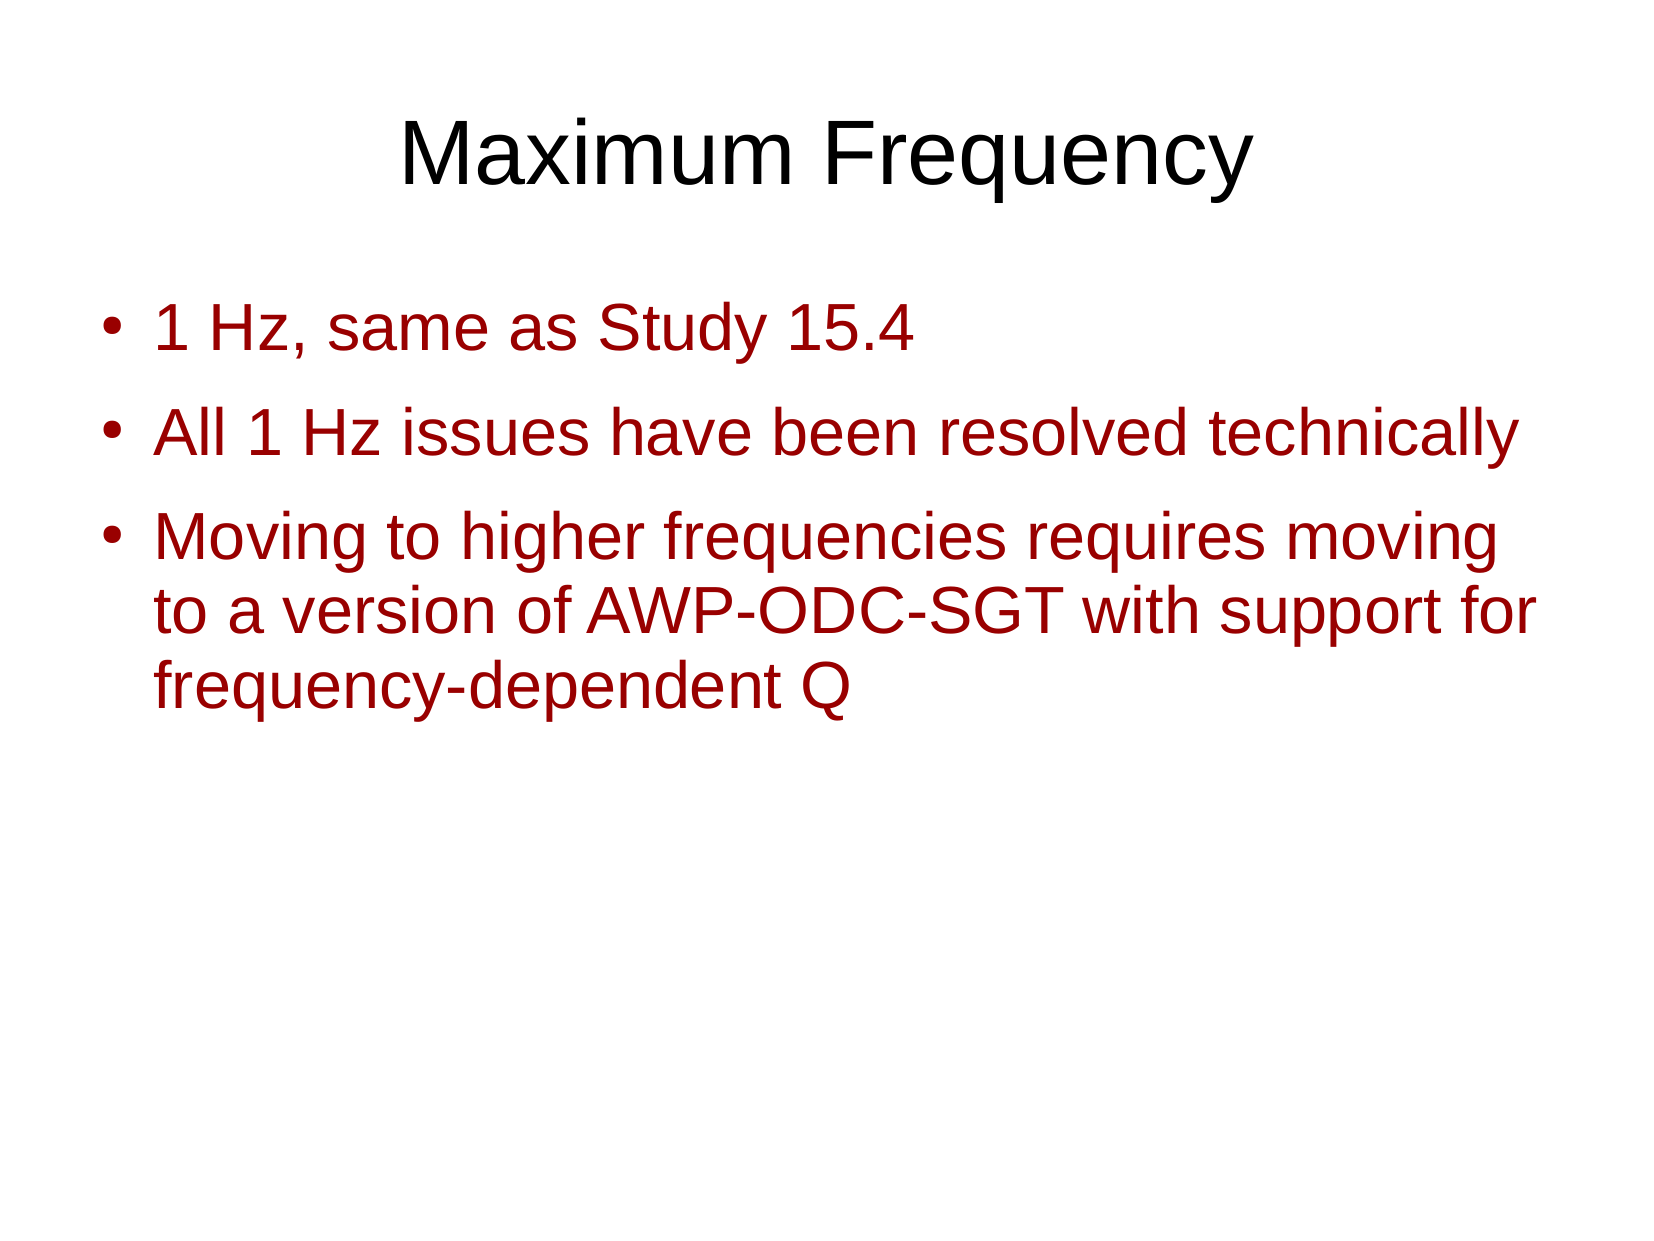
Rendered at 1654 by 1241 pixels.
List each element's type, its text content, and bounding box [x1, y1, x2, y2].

list 1 Hz, same as Study 15.4 All 1 Hz issues have been resolved technically Moving to higher frequencies requires moving to a version of AWP-ODC-SGT with support for frequency-dependent Q [82, 290, 1571, 1010]
title Maximum Frequency [82, 49, 1571, 257]
